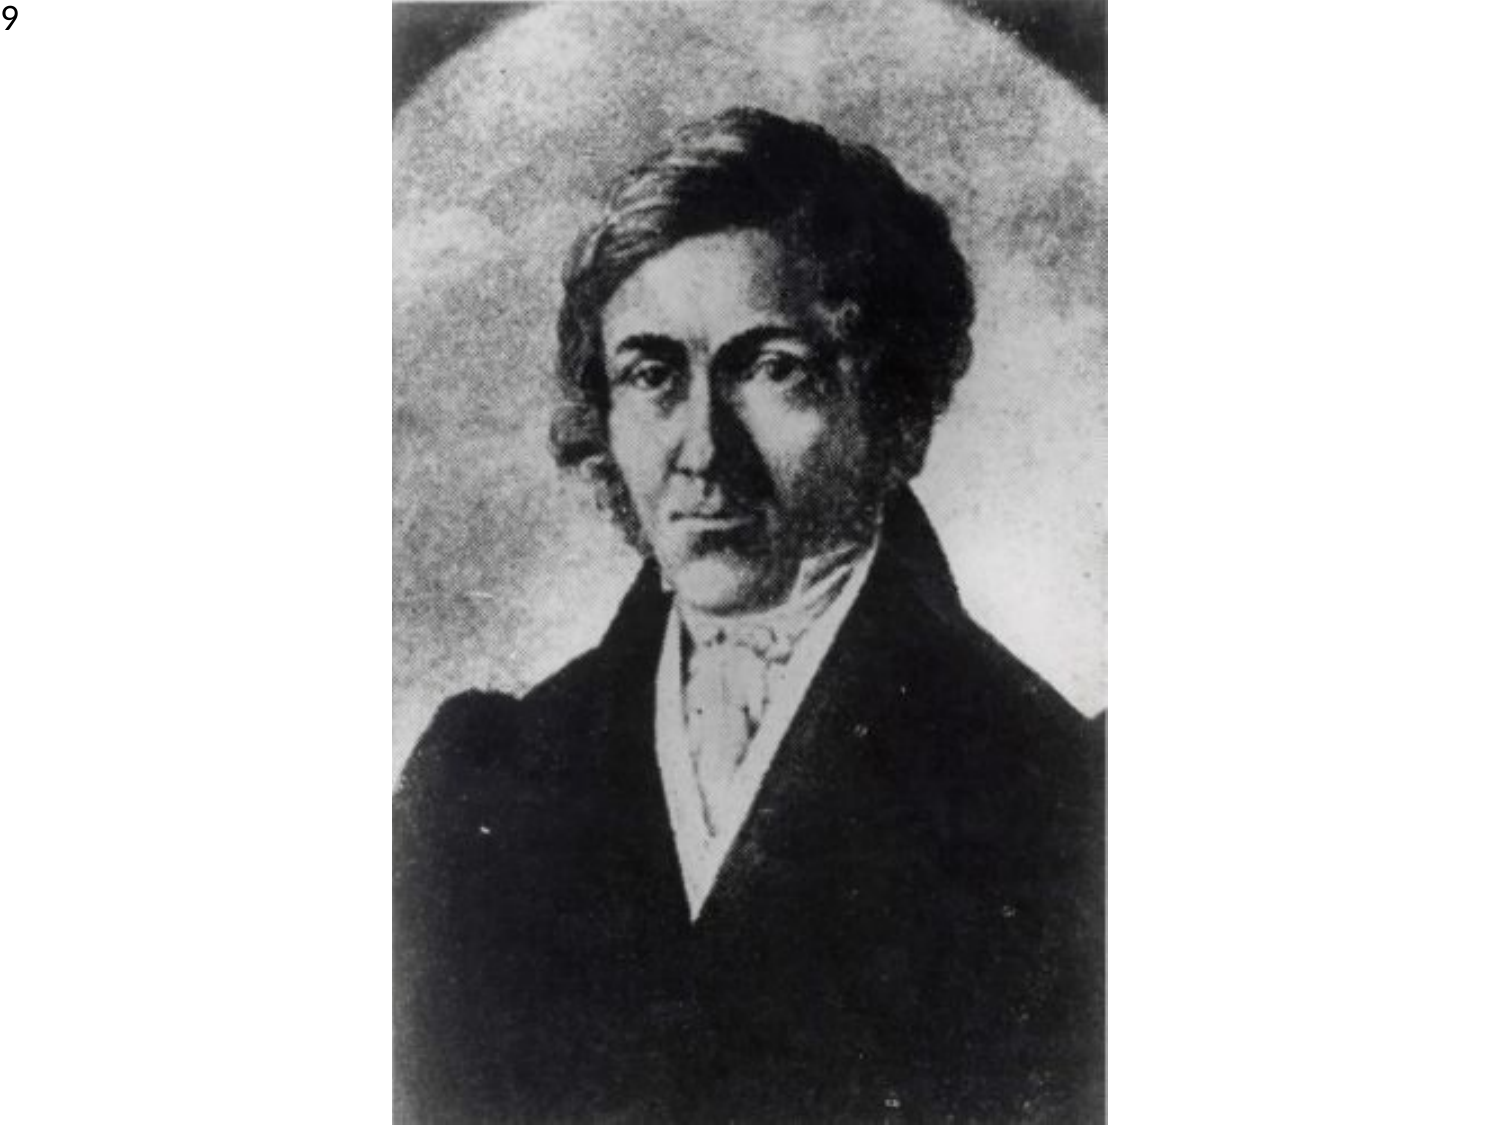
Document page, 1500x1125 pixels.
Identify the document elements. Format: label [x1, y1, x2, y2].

picture [392, 0, 1108, 1125]
